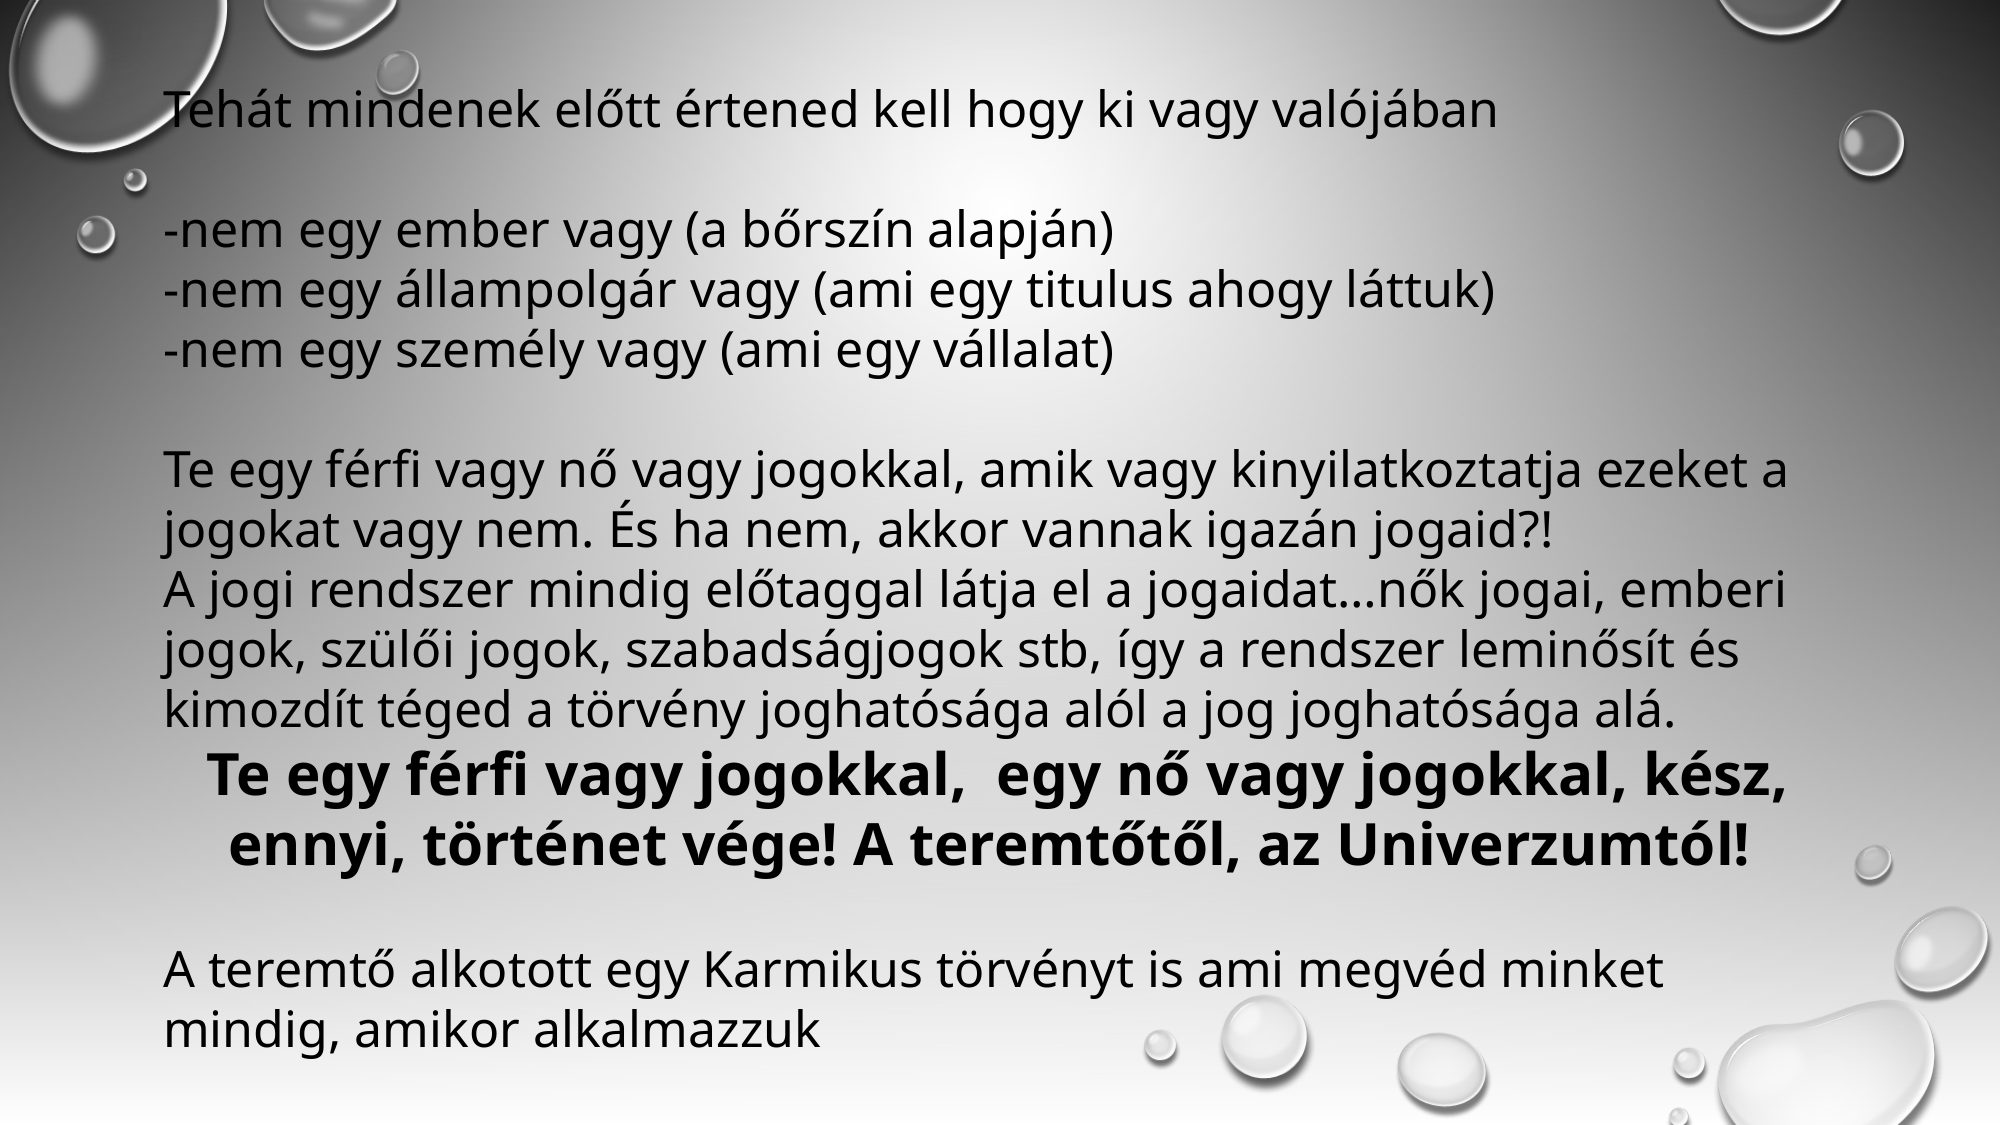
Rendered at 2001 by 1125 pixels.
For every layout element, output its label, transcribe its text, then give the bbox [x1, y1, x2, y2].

picture [0, 0, 2000, 1125]
text_box Tehát mindenek előtt értened kell hogy ki vagy valójában -nem egy ember vagy (a bőrszín alapján) -nem egy állampolgár vagy (ami egy titulus ahogy láttuk) -nem egy személy vagy (ami egy vállalat) Te egy férfi vagy nő vagy jogokkal, amik vagy kinyilatkoztatja ezeket a jogokat vagy nem. És ha nem, akkor vannak igazán jogaid?! A jogi rendszer mindig előtaggal látja el a jogaidat…nők jogai, emberi jogok, szülői jogok, szabadságjogok stb, így a rendszer leminősít és kimozdít téged a törvény joghatósága alól a jog joghatósága alá. Te egy férfi vagy jogokkal, egy nő vagy jogokkal, kész, ennyi, történet vége! A teremtőtől, az Univerzumtól! A teremtő alkotott egy Karmikus törvényt is ami megvéd minket mindig, amikor alkalmazzuk [148, 69, 1847, 1110]
